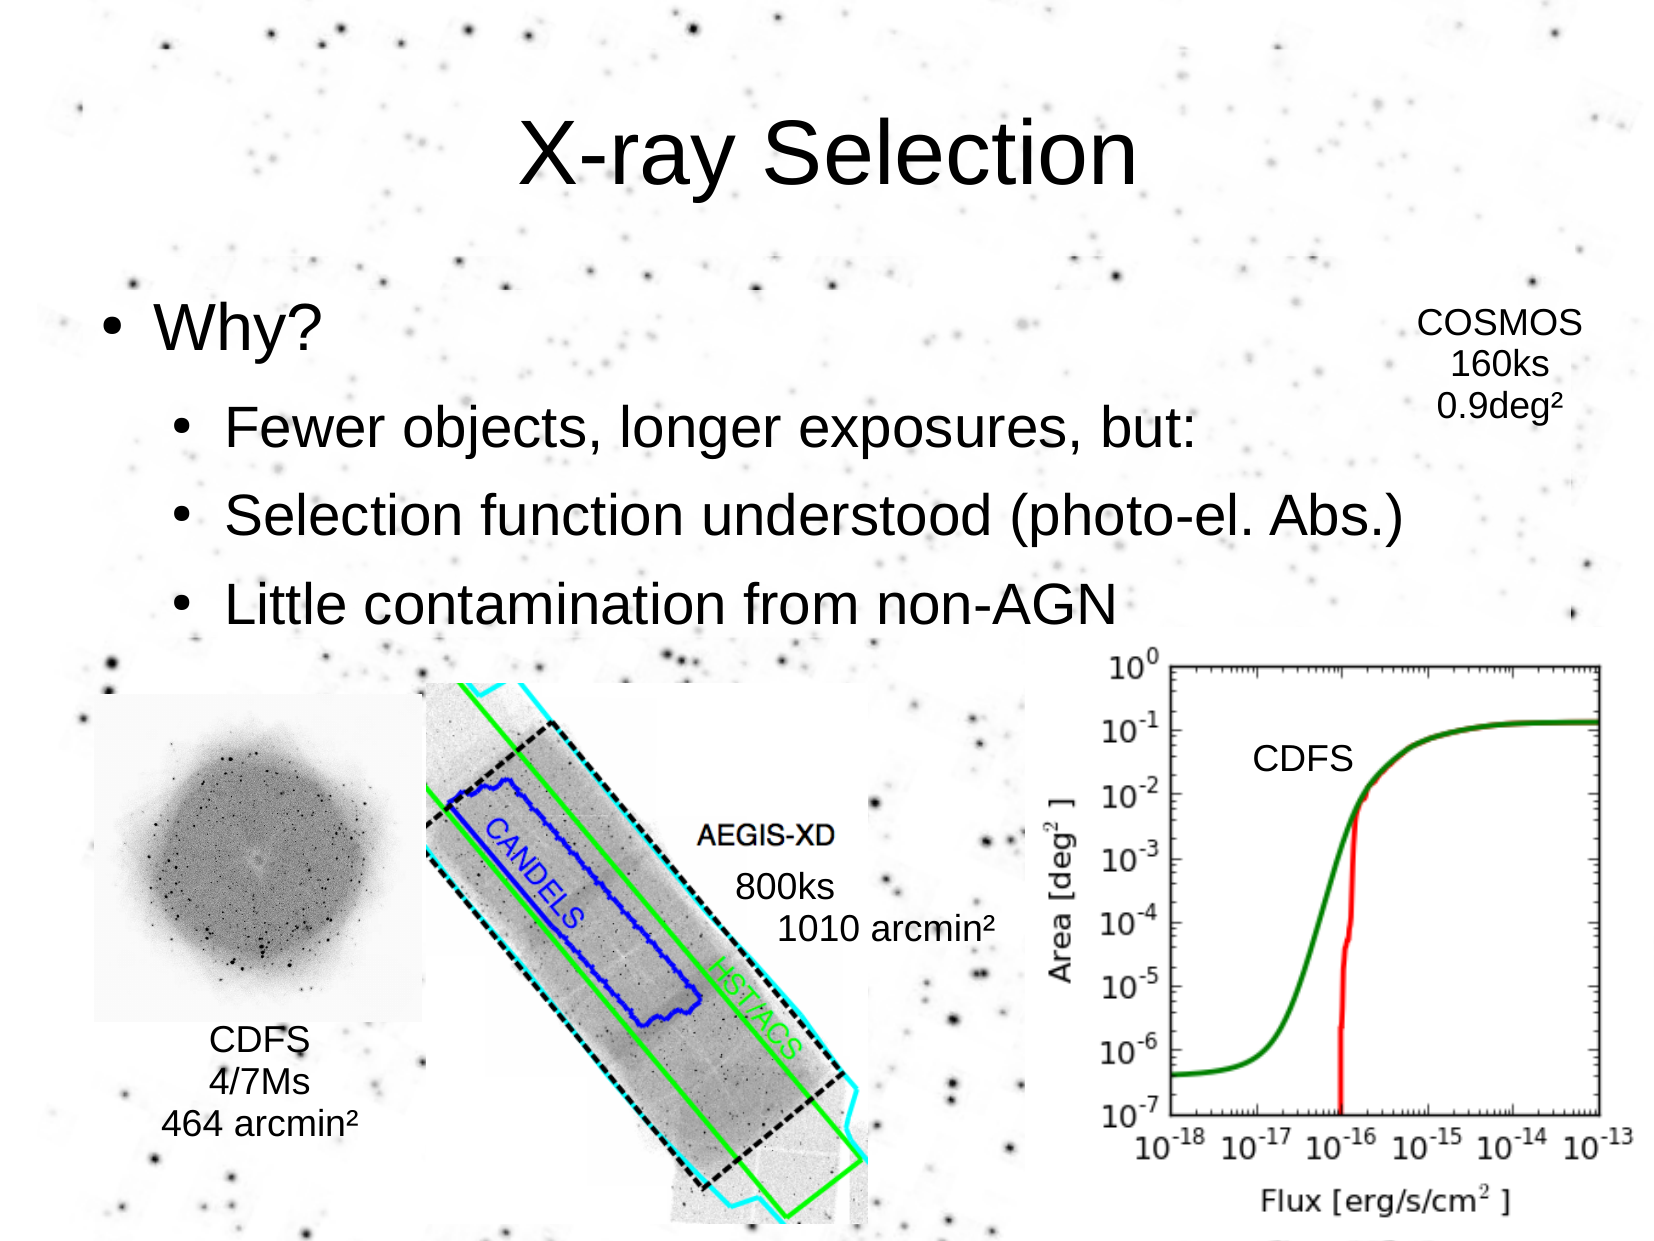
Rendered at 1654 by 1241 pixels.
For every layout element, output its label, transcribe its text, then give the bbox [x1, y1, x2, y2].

list Why? Fewer objects, longer exposures, but: Selection function understood (photo-el. Abs.) Little contamination from non-AGN [82, 290, 1571, 638]
text_box CDFS [1237, 730, 1426, 788]
text_box 800ks 1010 arcmin² [720, 858, 1021, 1000]
text_box CDFS 4/7Ms 464 arcmin² [128, 1022, 391, 1152]
text_box COSMOS 160ks 0.9deg² [1350, 293, 1651, 435]
title X-ray Selection [82, 49, 1576, 257]
picture [37, 0, 1654, 1241]
